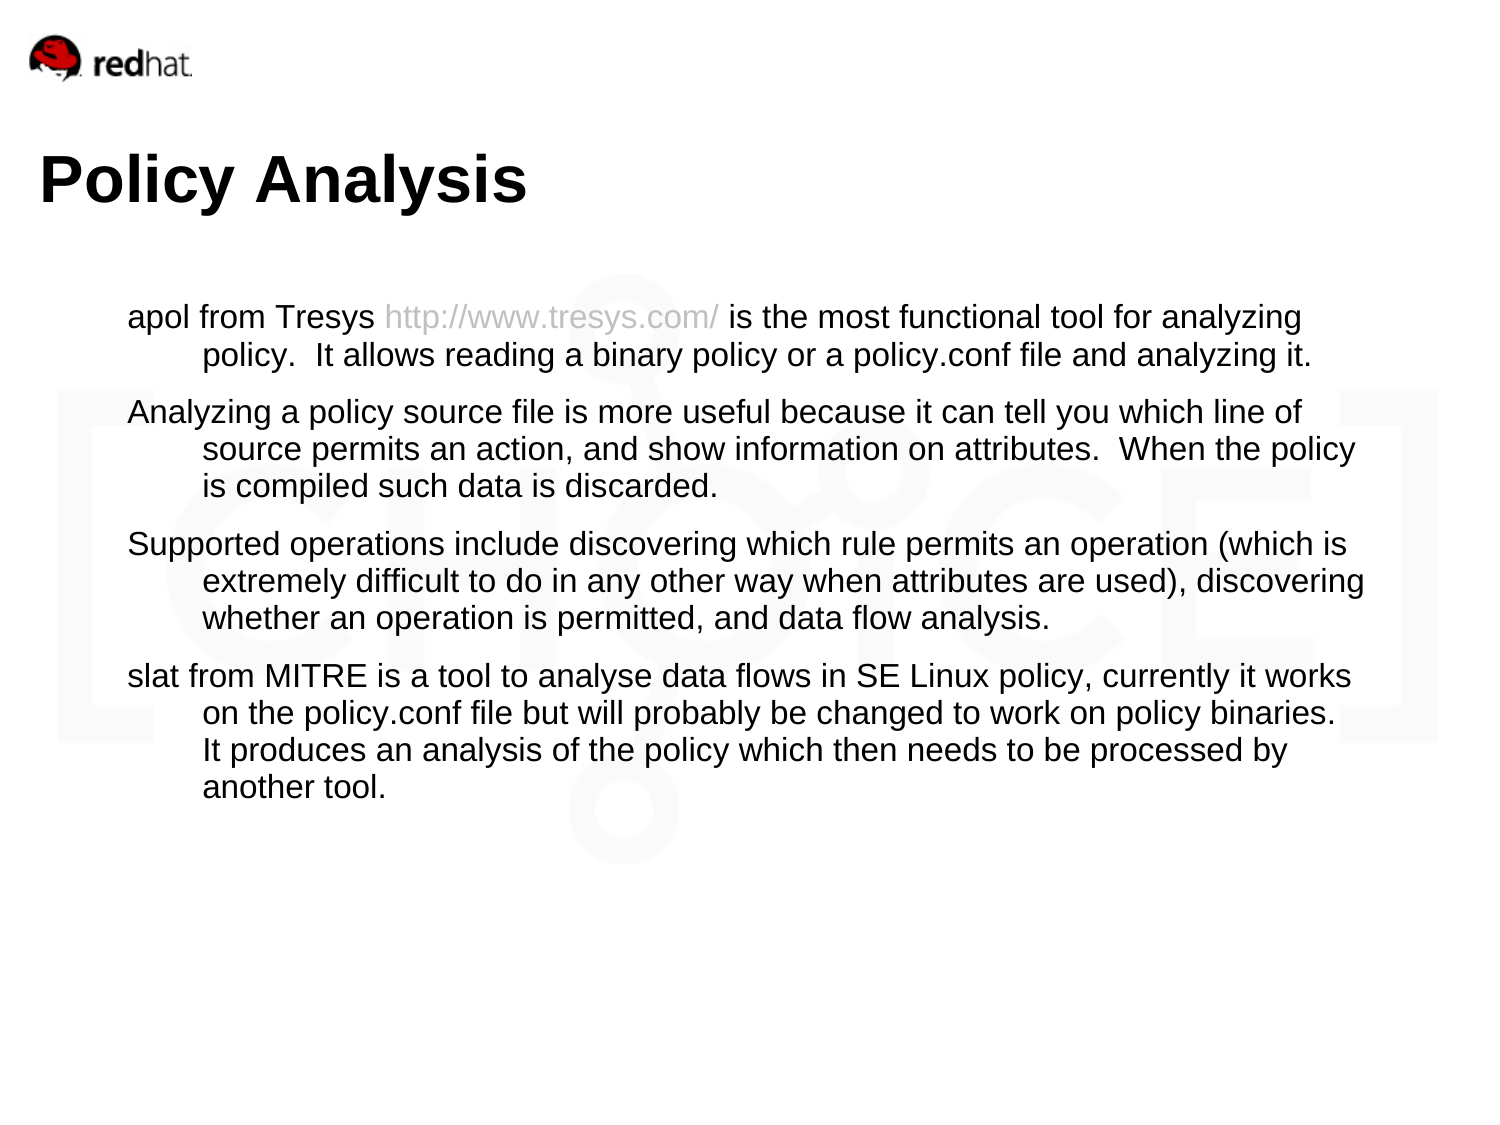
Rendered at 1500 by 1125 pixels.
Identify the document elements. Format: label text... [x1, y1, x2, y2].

picture [28, 33, 192, 89]
picture [57, 274, 1438, 864]
list apol from Tresys http://www.tresys.com/ is the most functional tool for analyzing policy. It allows reading a binary policy or a policy.conf file and analyzing it. Analyzing a policy source file is more useful because it can tell you which line of source permits an action, and show information on attributes. When the policy is compiled such data is discarded. Supported operations include discovering which rule permits an operation (which is extremely difficult to do in any other way when attributes are used), discovering whether an operation is permitted, and data flow analysis. slat from MITRE is a tool to analyse data flows in SE Linux policy, currently it works on the policy.conf file but will probably be changed to work on policy binaries. It produces an analysis of the policy which then needs to be processed by another tool. [112, 291, 1389, 932]
title Policy Analysis [25, 96, 1378, 225]
